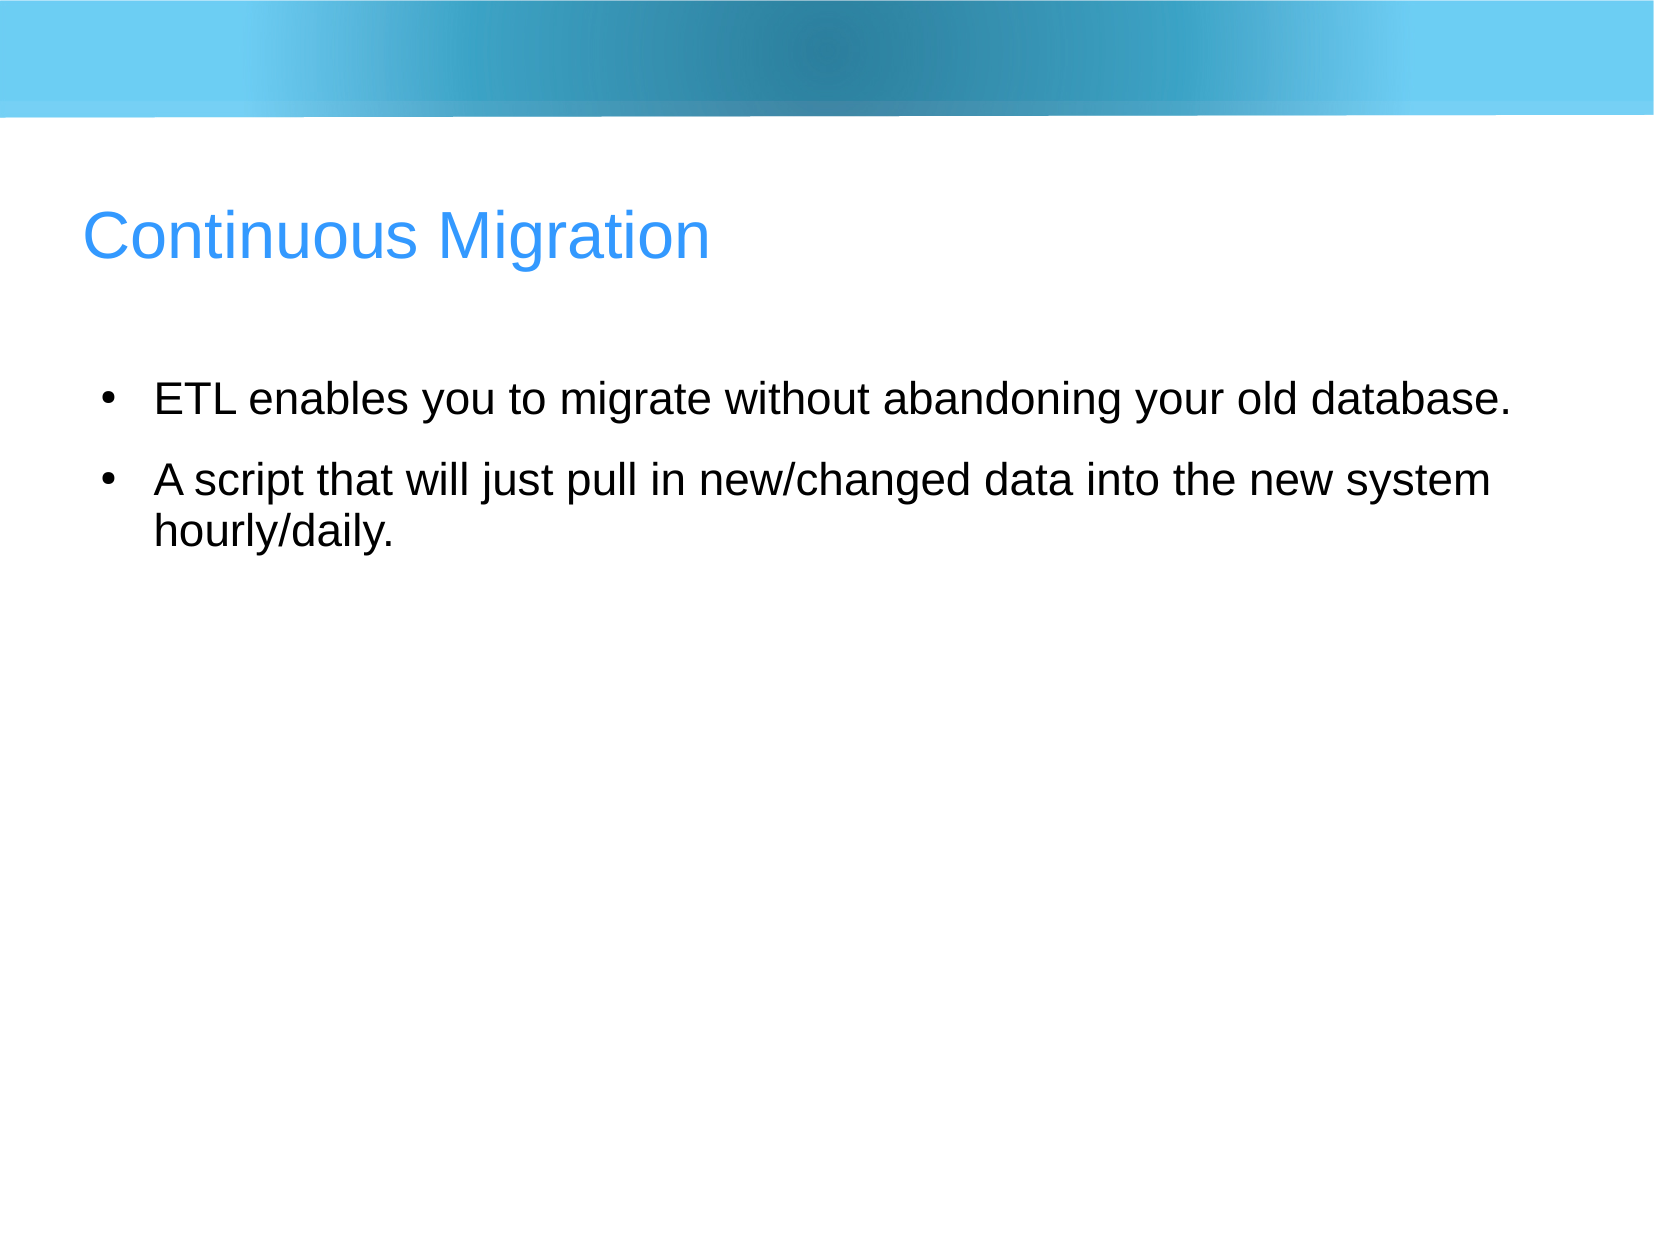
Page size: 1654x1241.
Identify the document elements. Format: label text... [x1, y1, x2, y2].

picture [0, 0, 1654, 1241]
title Continuous Migration [82, 132, 1571, 340]
list ETL enables you to migrate without abandoning your old database. A script that will just pull in new/changed data into the new system hourly/daily. [82, 372, 1571, 1093]
